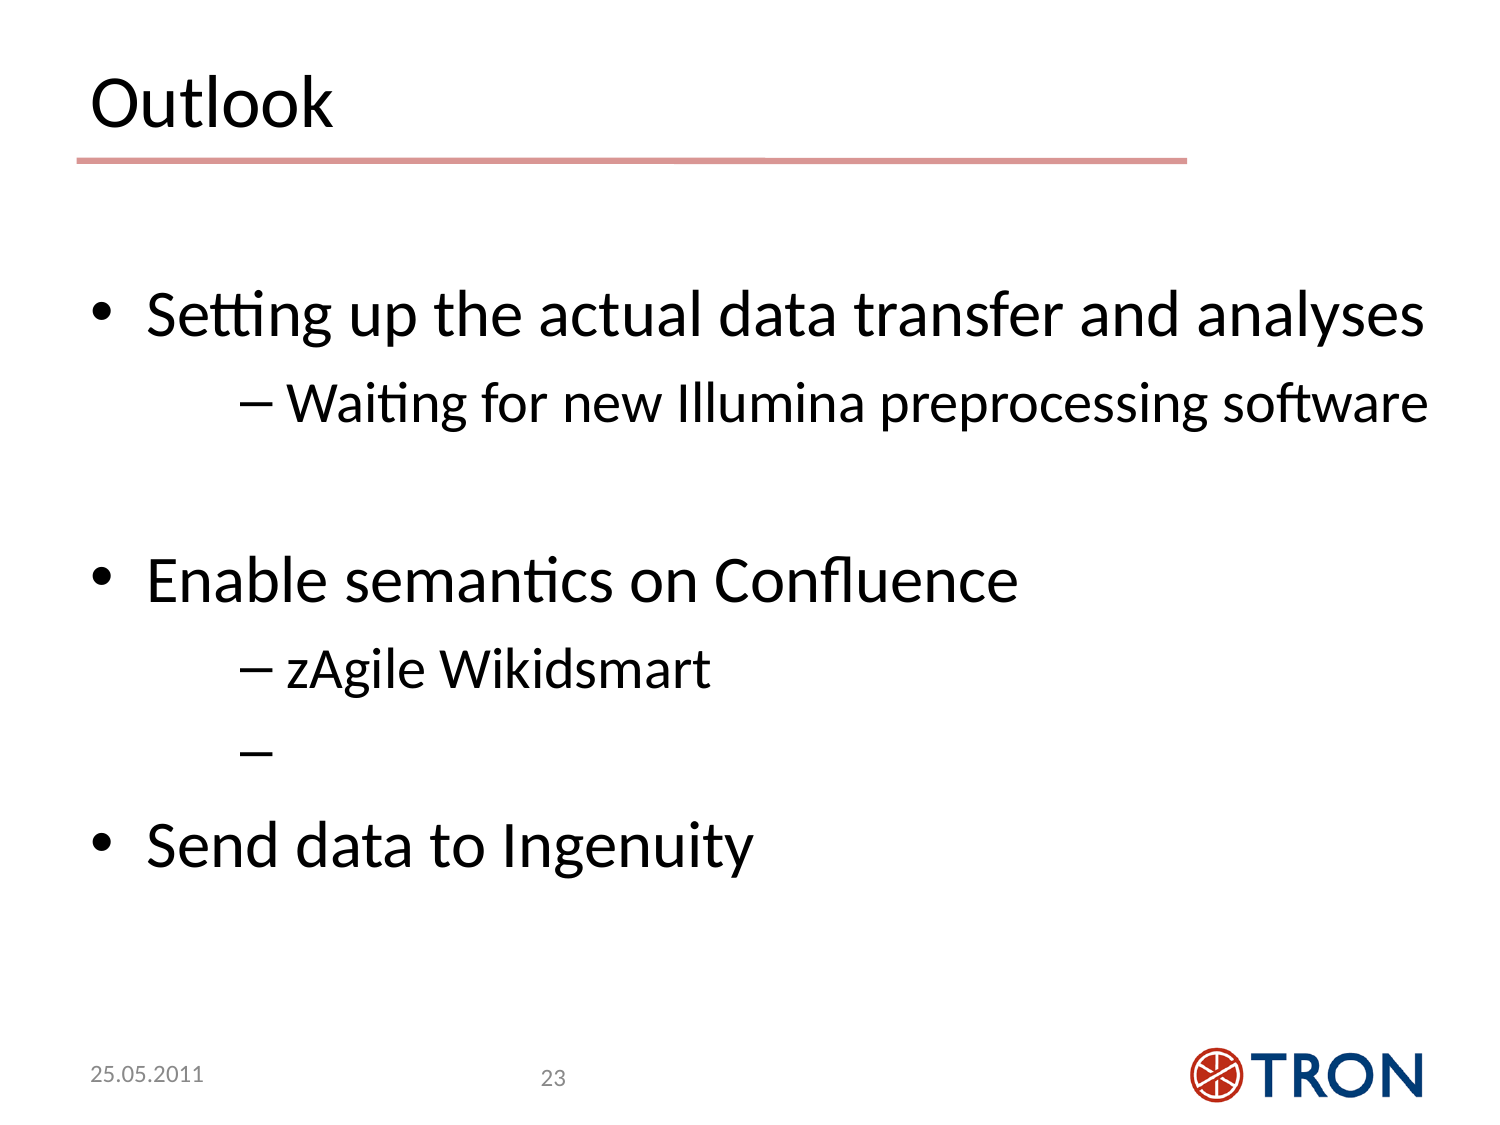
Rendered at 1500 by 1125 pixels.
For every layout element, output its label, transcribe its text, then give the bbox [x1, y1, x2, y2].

text_box [525, 1046, 876, 1107]
title Outlook [75, 45, 1426, 150]
text_box 25.05.2011 [75, 1042, 426, 1103]
list Setting up the actual data transfer and analyses Waiting for new Illumina preprocessing software Enable semantics on Confluence zAgile Wikidsmart Send data to Ingenuity [75, 262, 1459, 1005]
